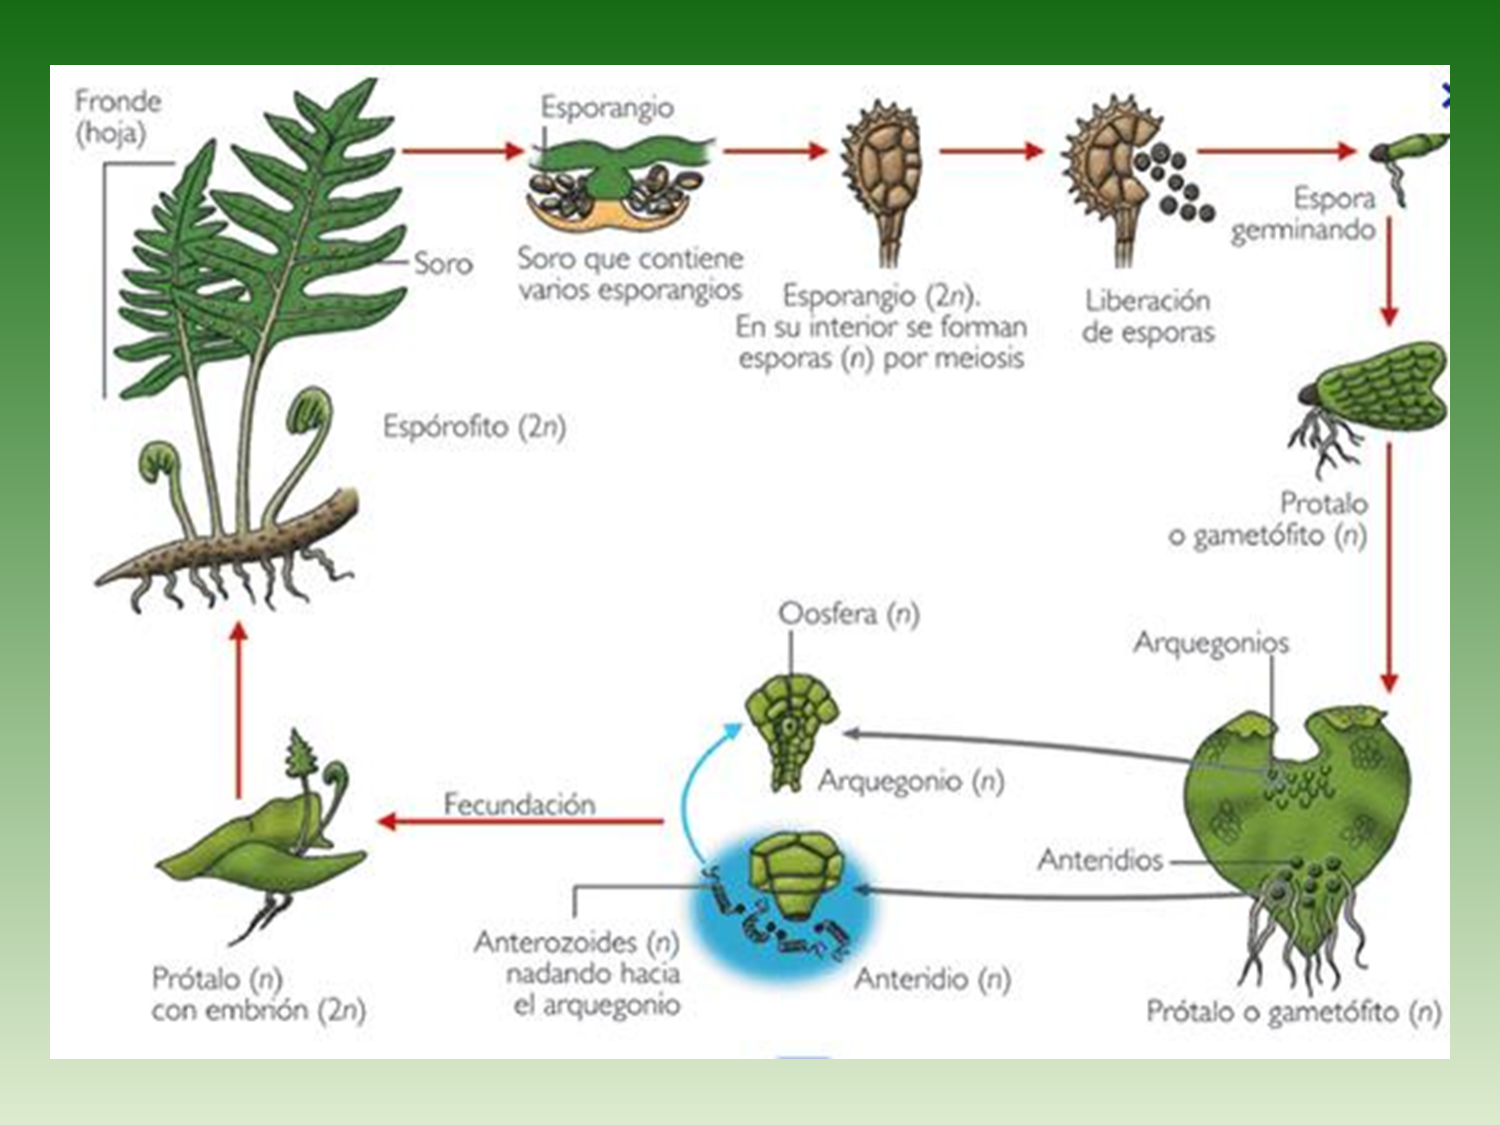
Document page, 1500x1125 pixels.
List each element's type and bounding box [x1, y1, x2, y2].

picture [50, 65, 1450, 1059]
